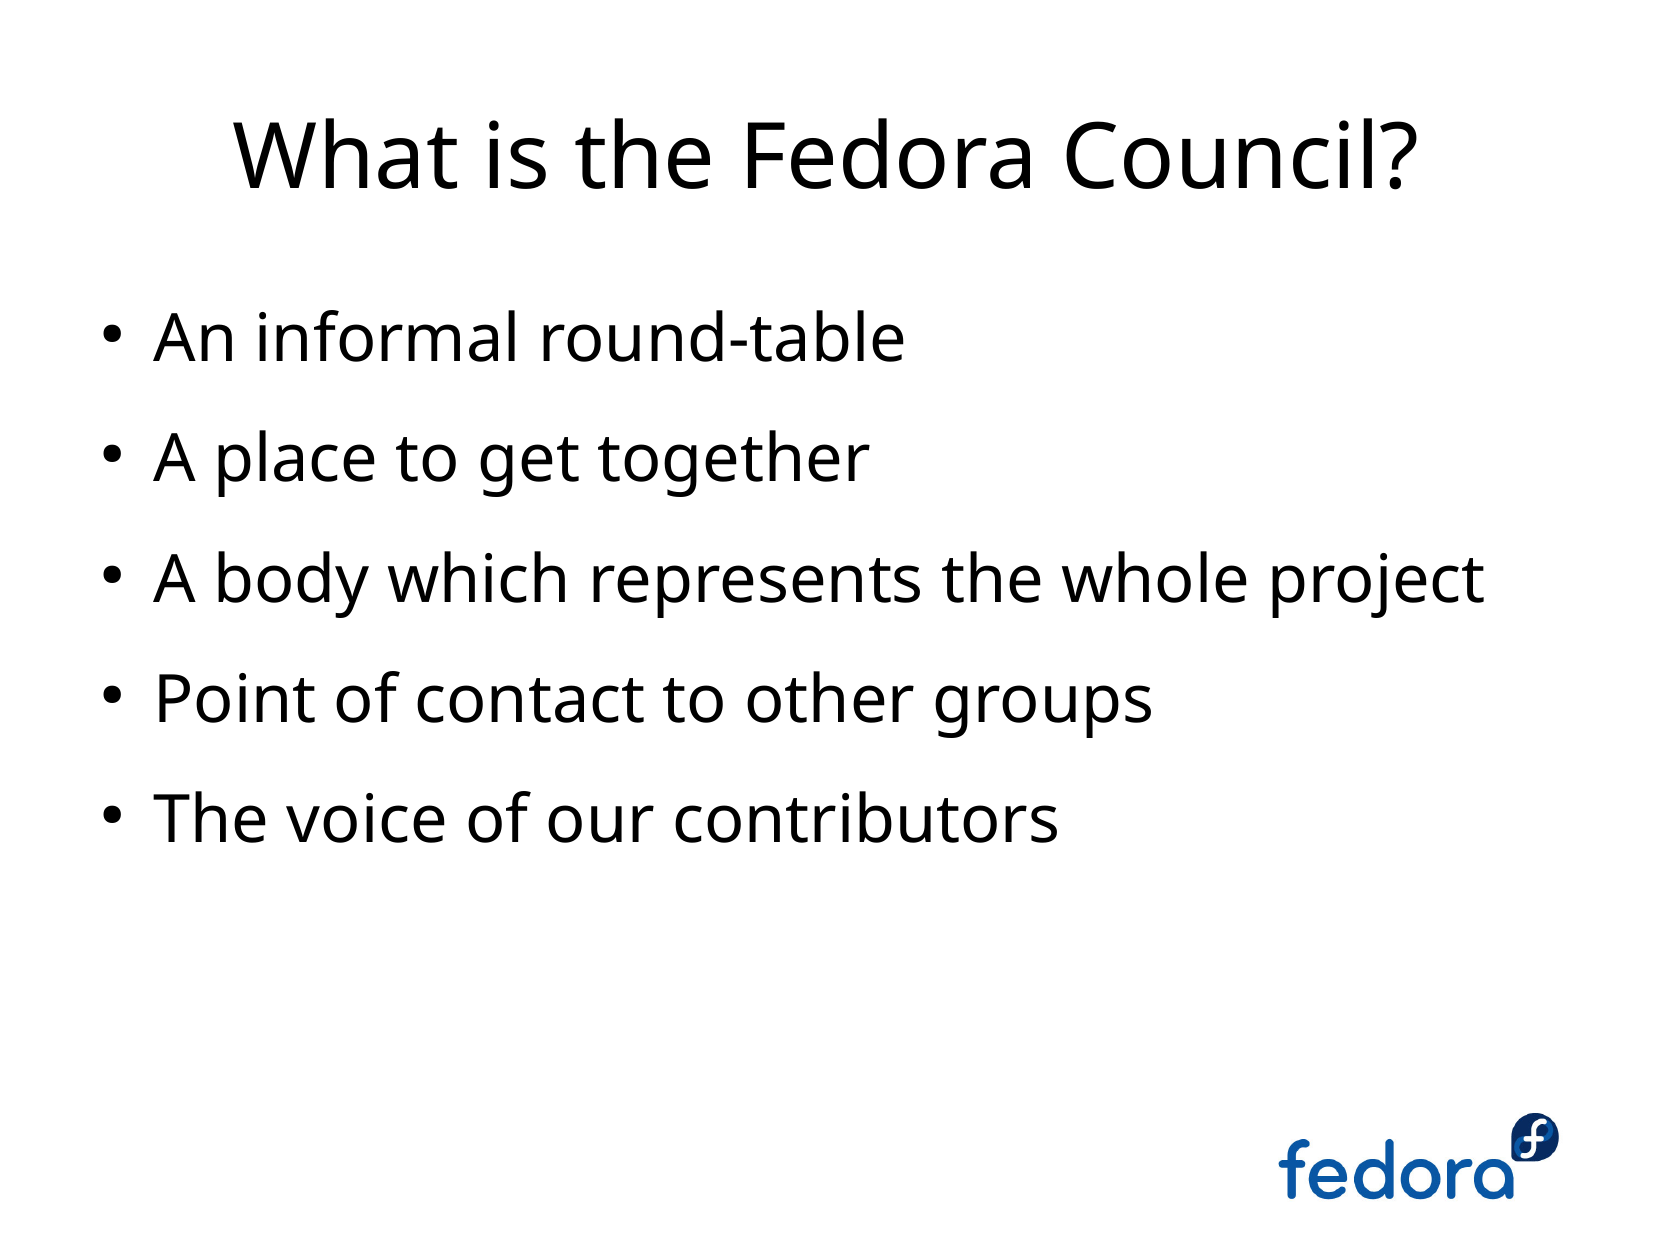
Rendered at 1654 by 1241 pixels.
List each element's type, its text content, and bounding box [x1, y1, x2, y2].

list An informal round-table A place to get together A body which represents the whole project Point of contact to other groups The voice of our contributors [82, 290, 1571, 1109]
title What is the Fedora Council? [82, 49, 1571, 257]
picture [1269, 1109, 1565, 1211]
